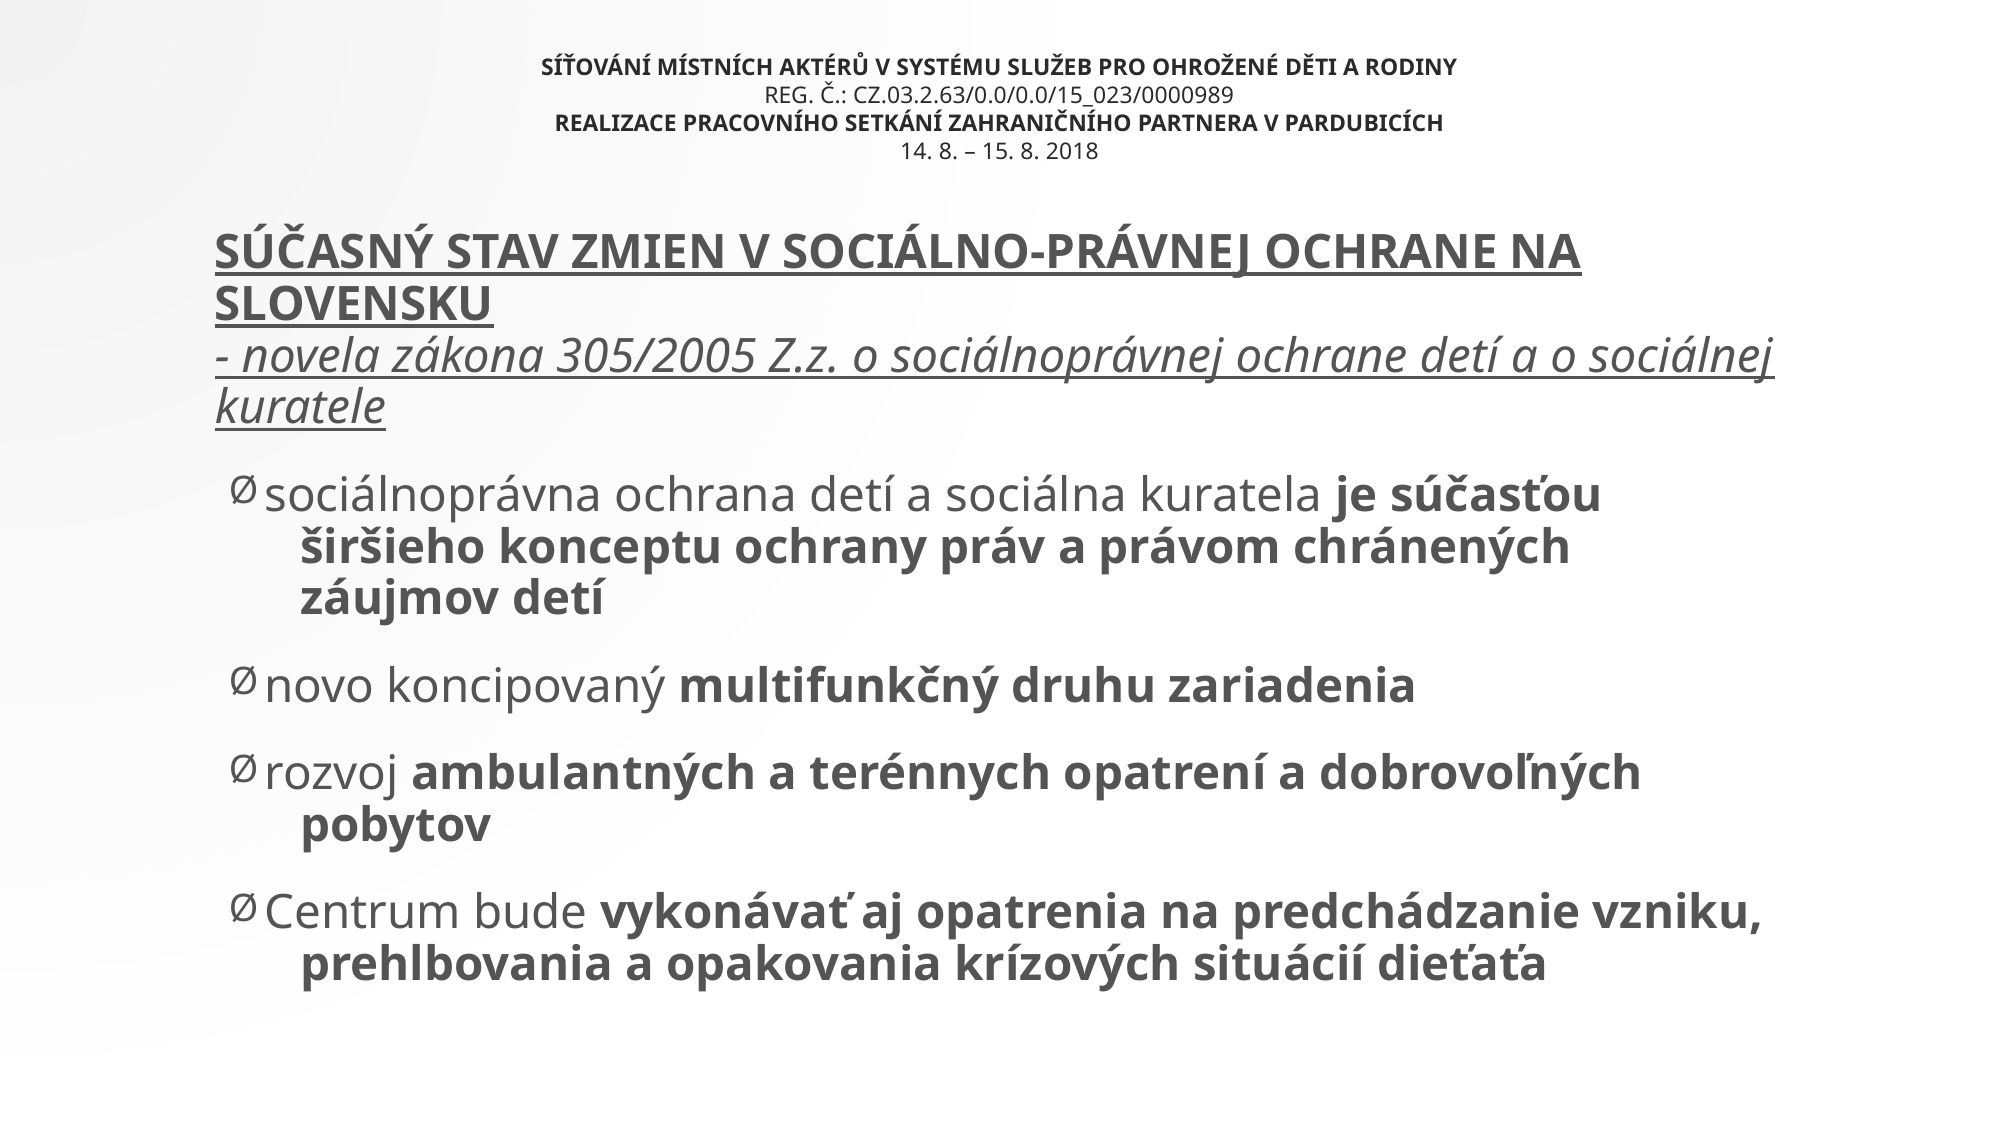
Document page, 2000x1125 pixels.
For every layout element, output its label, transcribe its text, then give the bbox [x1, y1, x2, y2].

title Síťování místních aktérů v systému služeb pro ohrožené děti a rodiny reg. č.: CZ.03.2.63/0.0/0.0/15_023/0000989 Realizace pracovního setkání zahraničního partnera v Pardubicích 14. 8. – 15. 8. 2018 [199, 45, 1800, 173]
list SÚČASNÝ STAV ZMIEN V SOCIÁLNO-PRÁVNEJ OCHRANE NA SLOVENSKU - novela zákona 305/2005 Z.z. o sociálnoprávnej ochrane detí a o sociálnej kuratele sociálnoprávna ochrana detí a sociálna kuratela je súčasťou širšieho konceptu ochrany práv a právom chránených záujmov detí novo koncipovaný multifunkčný druhu zariadenia rozvoj ambulantných a terénnych opatrení a dobrovoľných pobytov Centrum bude vykonávať aj opatrenia na predchádzanie vzniku, prehlbovania a opakovania krízových situácií dieťaťa [199, 219, 1800, 1013]
